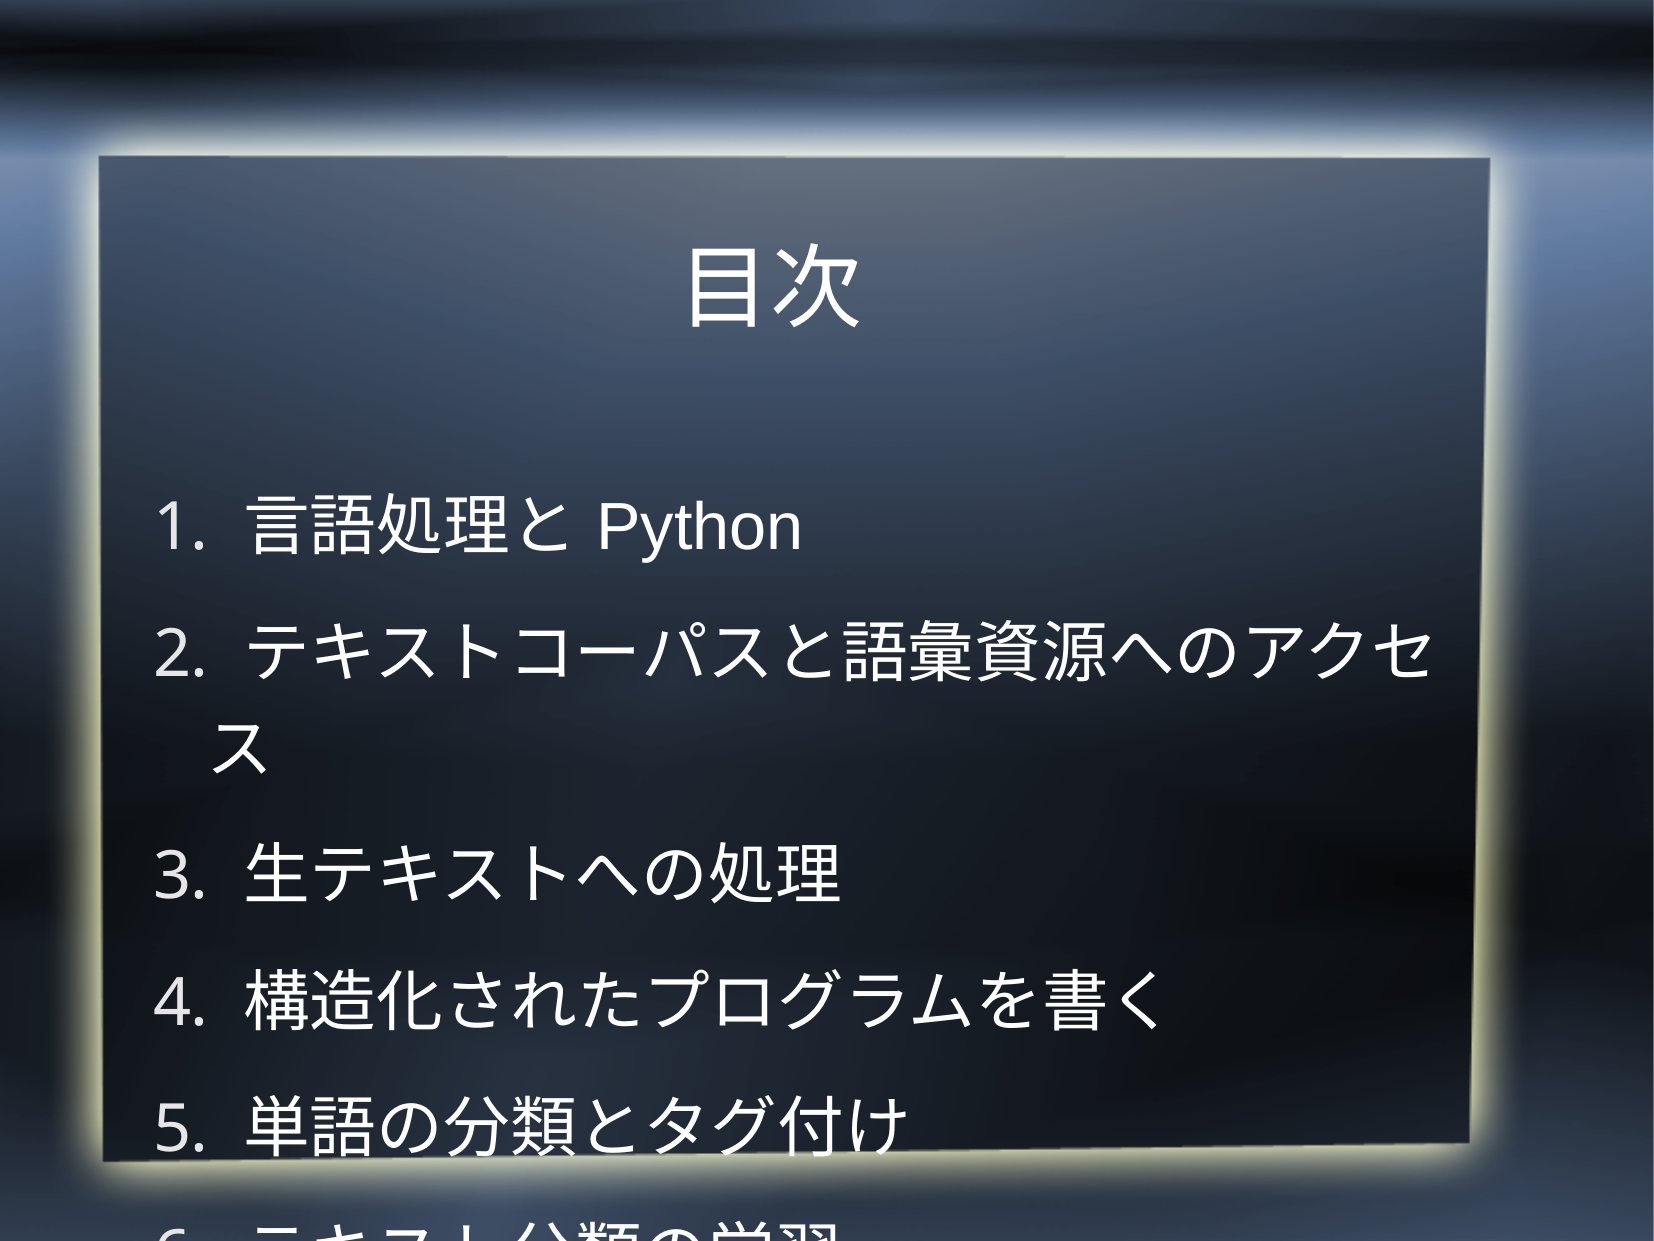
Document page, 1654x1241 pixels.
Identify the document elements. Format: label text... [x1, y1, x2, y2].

picture [677, 1234, 692, 1241]
picture [659, 1234, 673, 1241]
title 目次 [124, 177, 1418, 384]
list 言語処理とPython テキストコーパスと語彙資源へのアクセス 生テキストへの処理 構造化されたプログラムを書く 単語の分類とタグ付け テキスト分類の学習 [135, 472, 1447, 1114]
picture [0, 0, 1654, 1241]
picture [718, 1237, 765, 1241]
